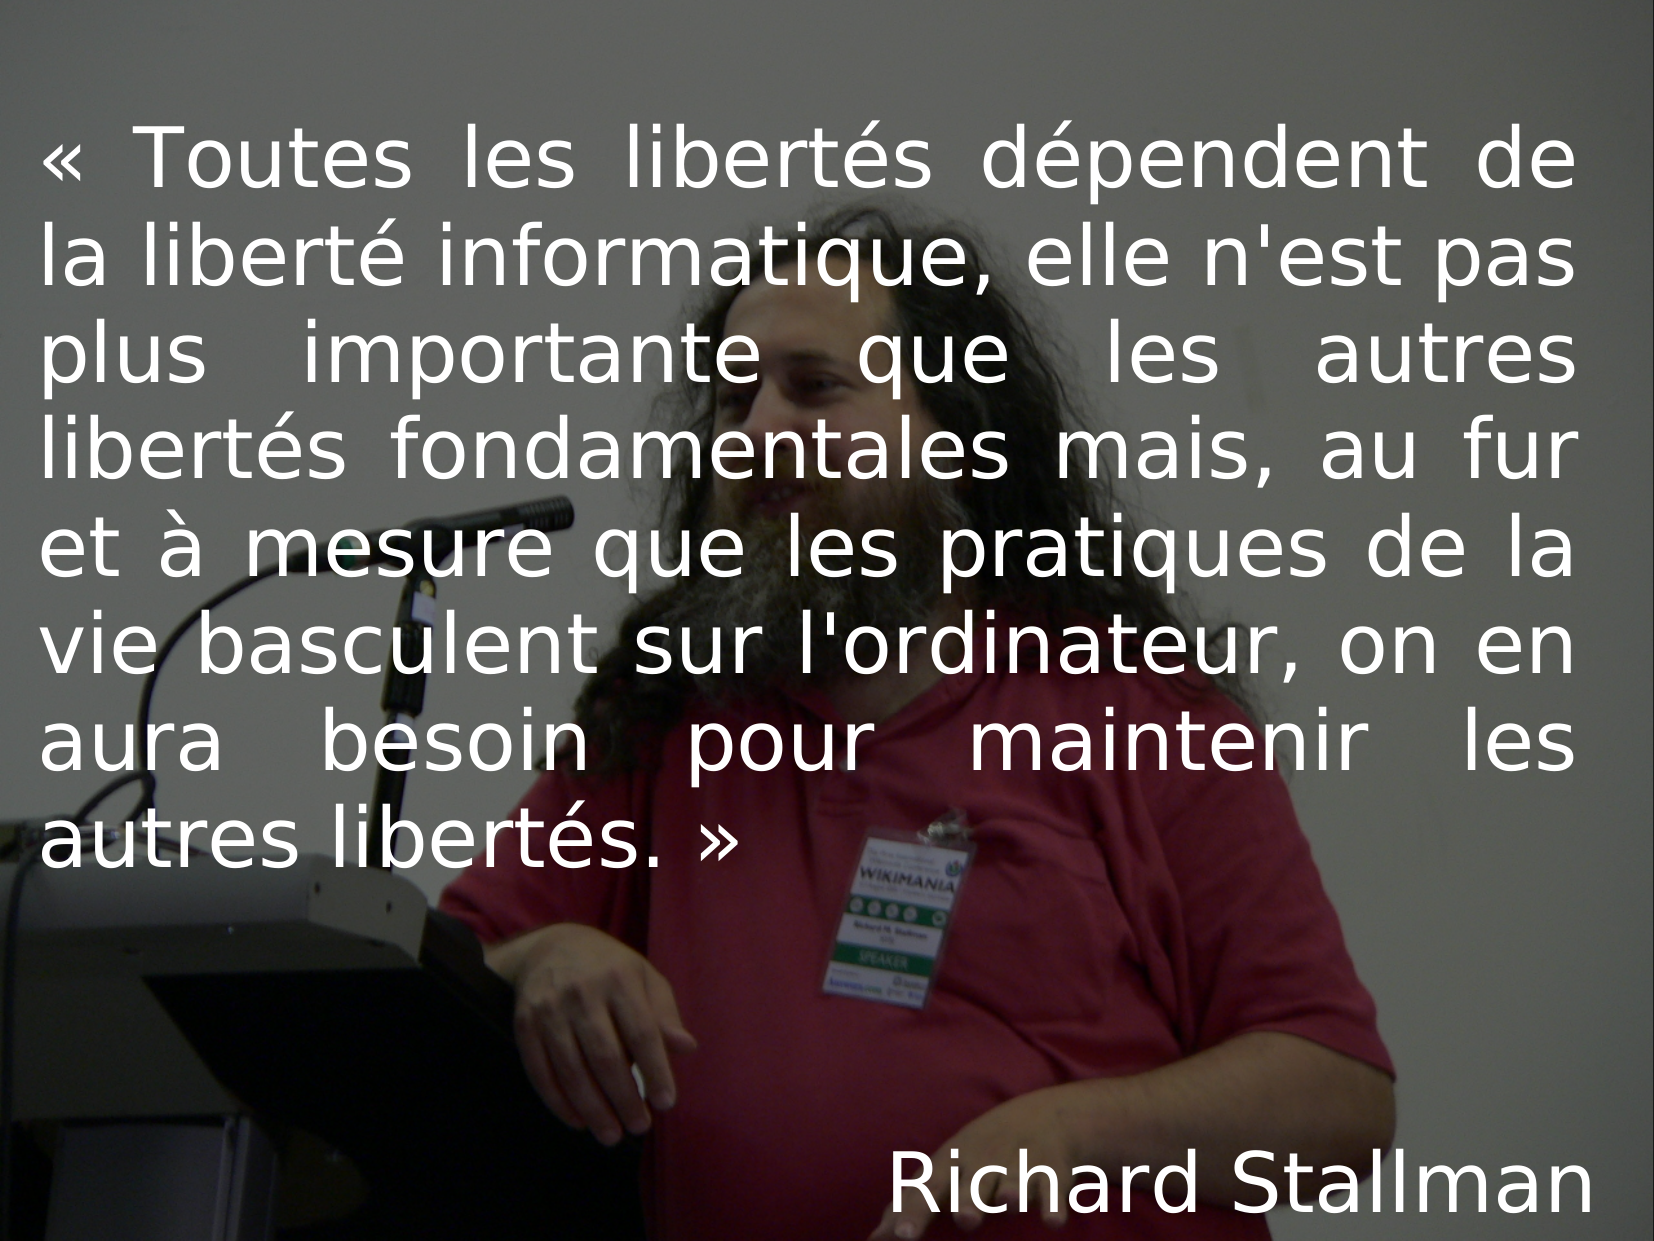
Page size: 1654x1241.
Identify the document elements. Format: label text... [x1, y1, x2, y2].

picture [0, 0, 1654, 1241]
text_box Richard Stallman [871, 1128, 1654, 1241]
text_box « Toutes les libertés dépendent de la liberté informatique, elle n'est pas plus importante que les autres libertés fondamentales mais, au fur et à mesure que les pratiques de la vie basculent sur l'ordinateur, on en aura besoin pour maintenir les autres libertés. » [22, 103, 1595, 895]
